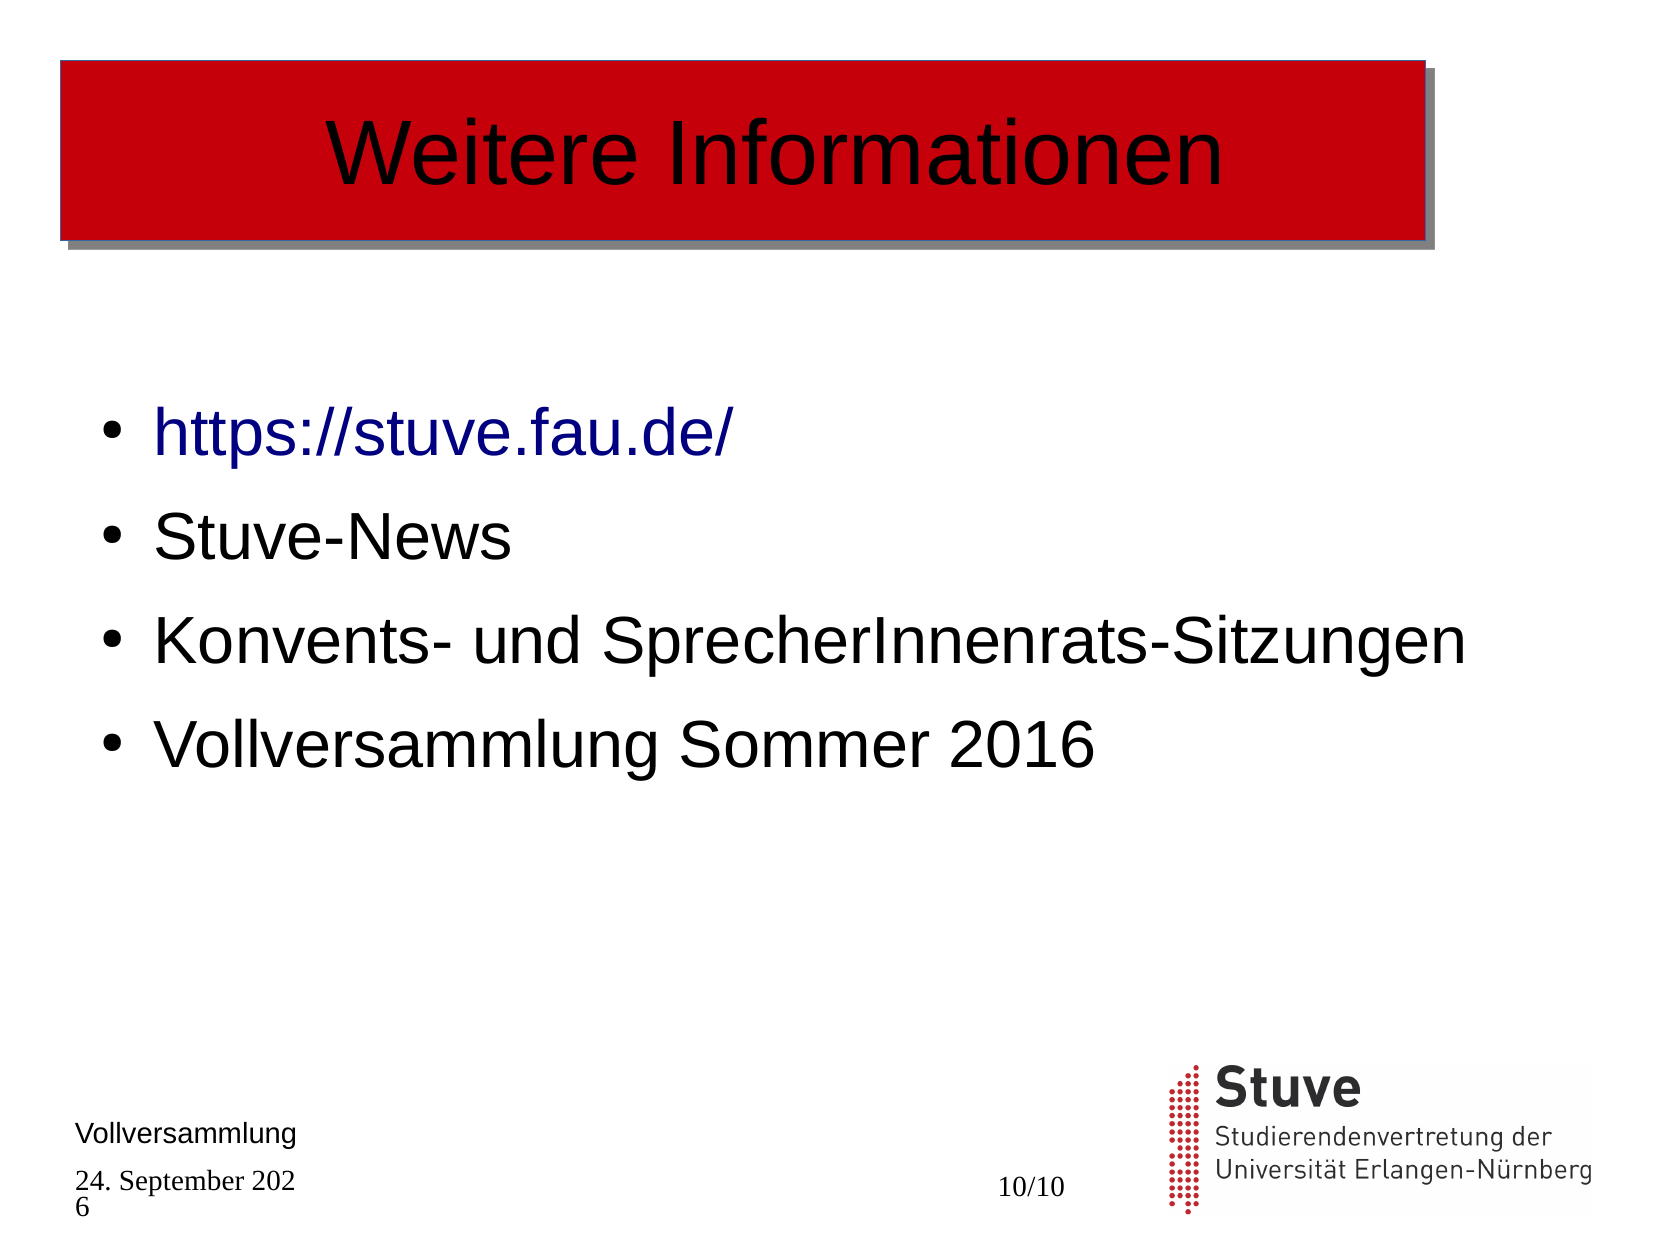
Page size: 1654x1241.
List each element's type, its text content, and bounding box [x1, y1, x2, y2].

picture [1169, 1064, 1591, 1215]
list https://stuve.fau.de/ Stuve-News Konvents- und SprecherInnenrats-Sitzungen Vollversammlung Sommer 2016 [82, 290, 1571, 1010]
title Weitere Informationen [82, 49, 1471, 257]
